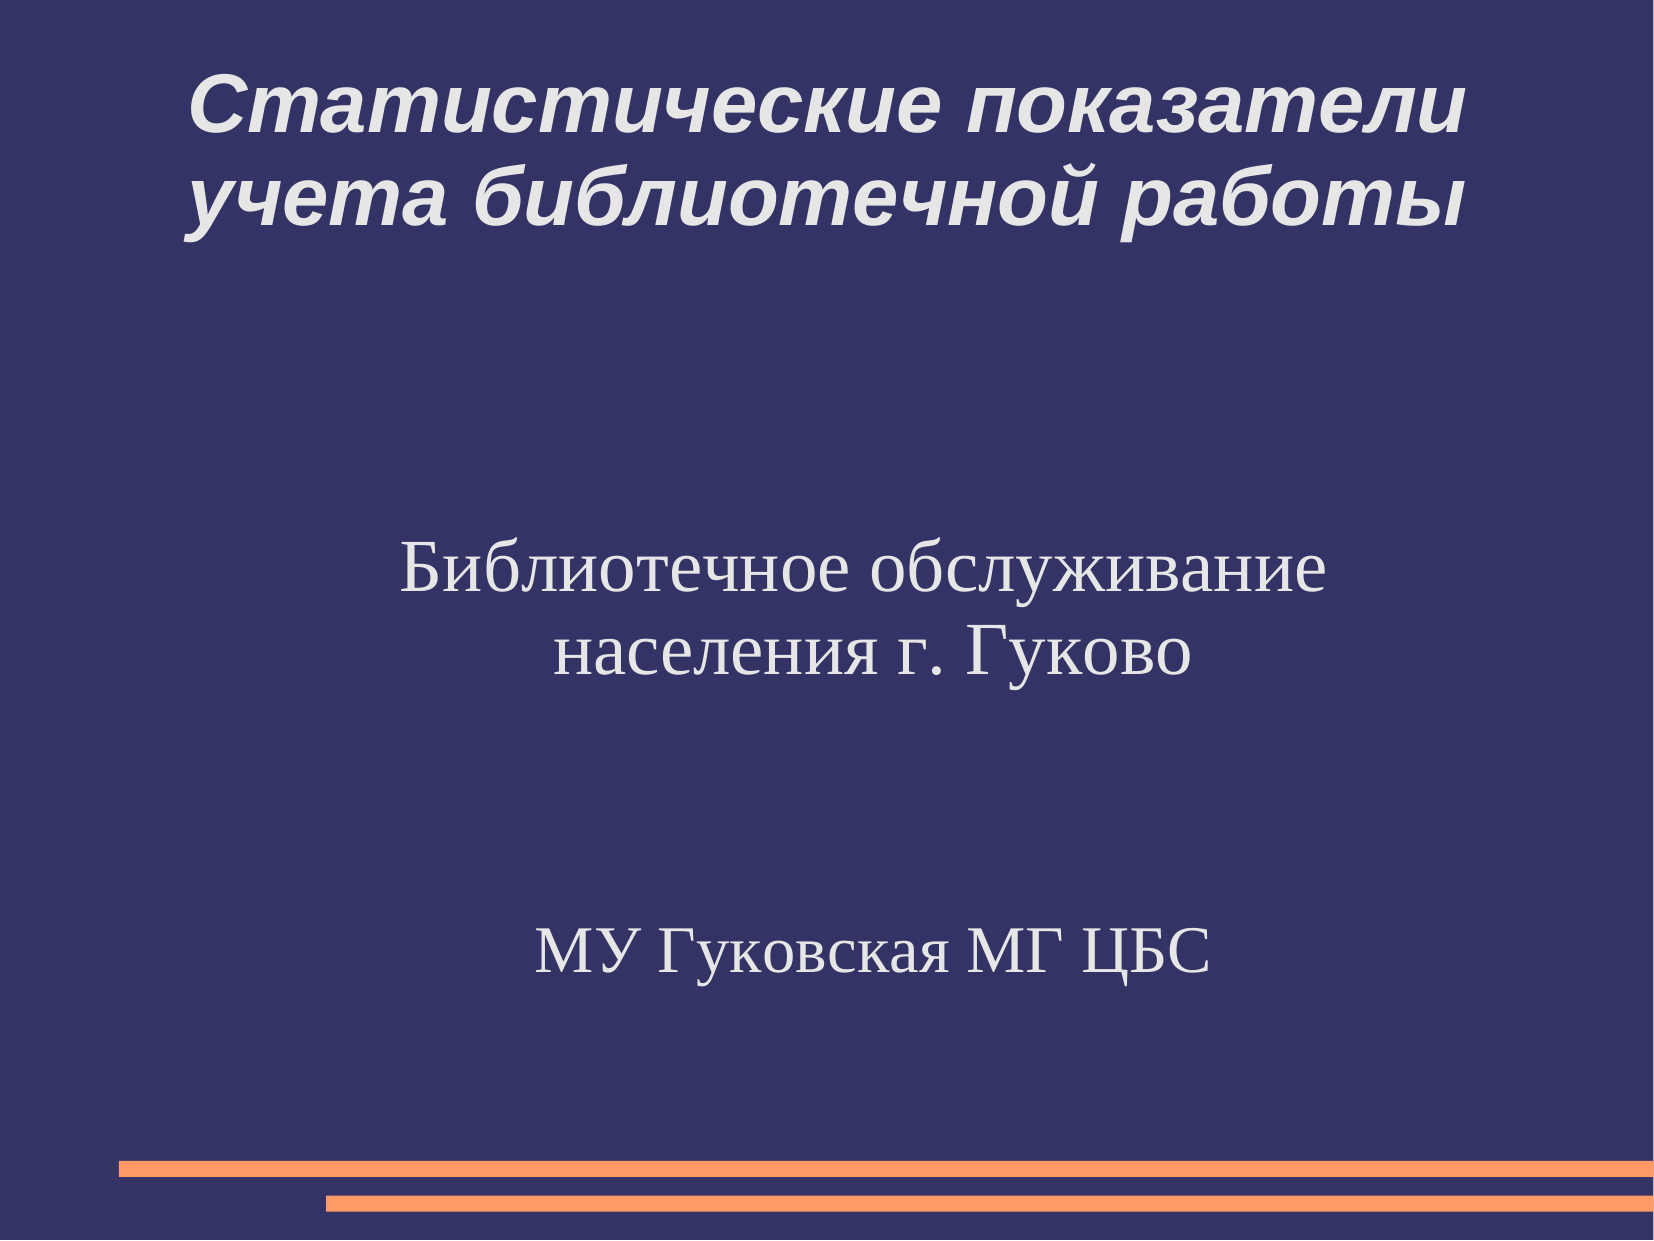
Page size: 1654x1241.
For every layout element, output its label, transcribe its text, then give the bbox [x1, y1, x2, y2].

subtitle Библиотечное обслуживание населения г. Гуково МУ Гуковская МГ ЦБС [178, 364, 1570, 1147]
title Статистические показатели учета библиотечной работы [121, 46, 1534, 254]
